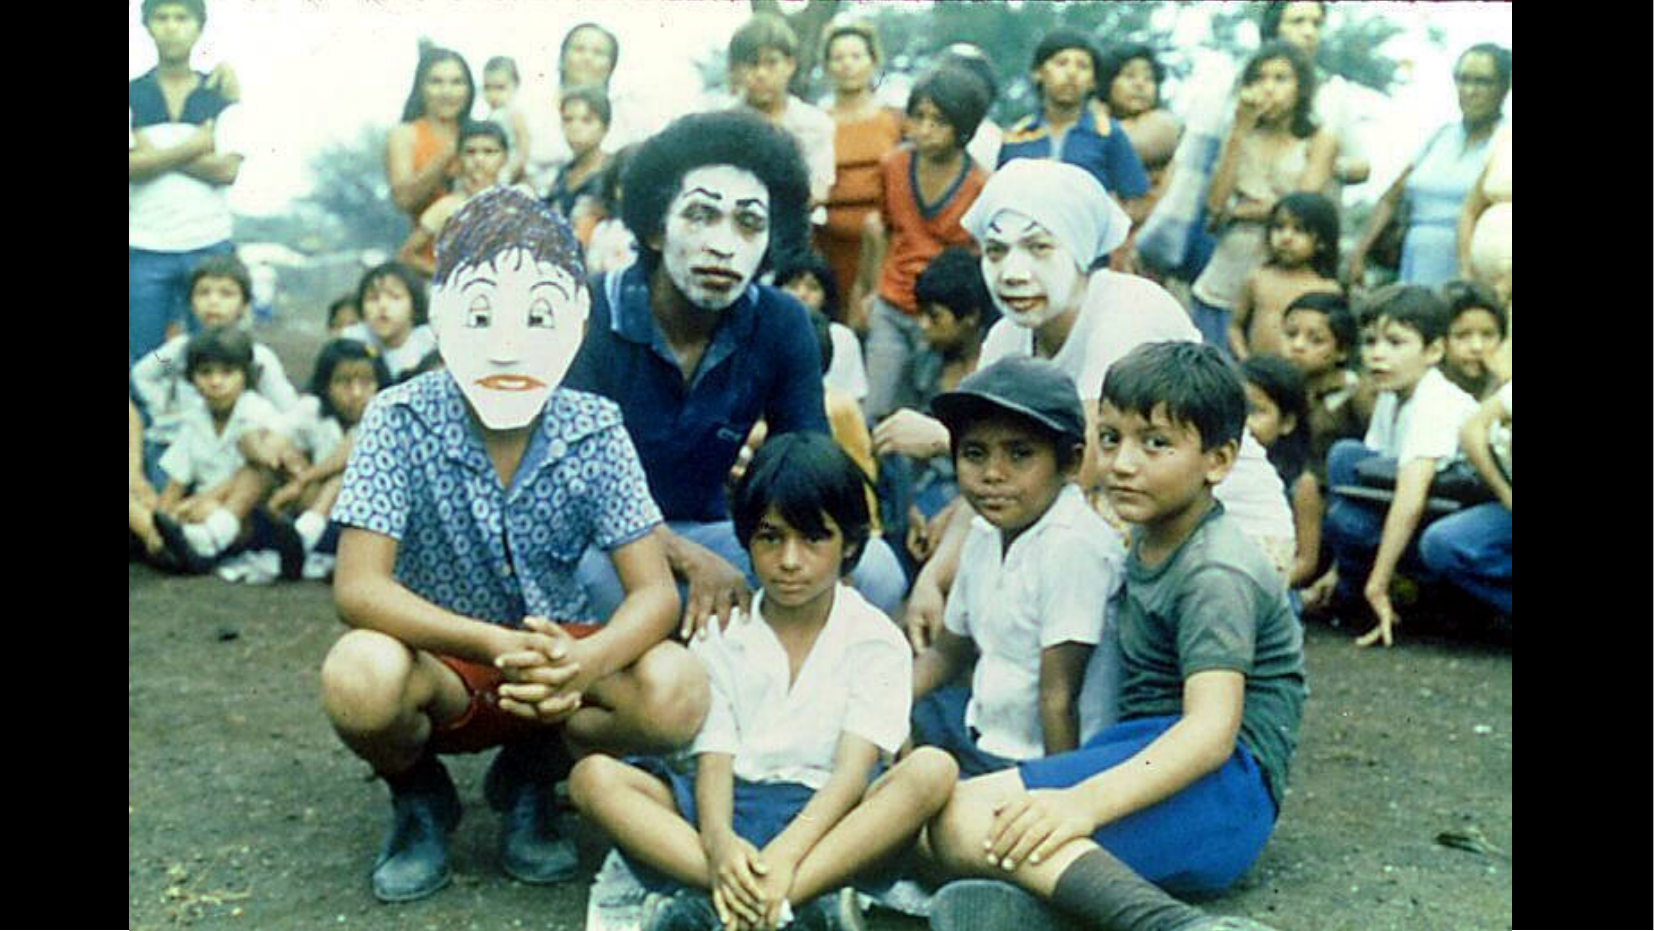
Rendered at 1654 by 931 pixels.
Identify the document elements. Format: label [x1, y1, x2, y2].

picture [129, 0, 1512, 931]
